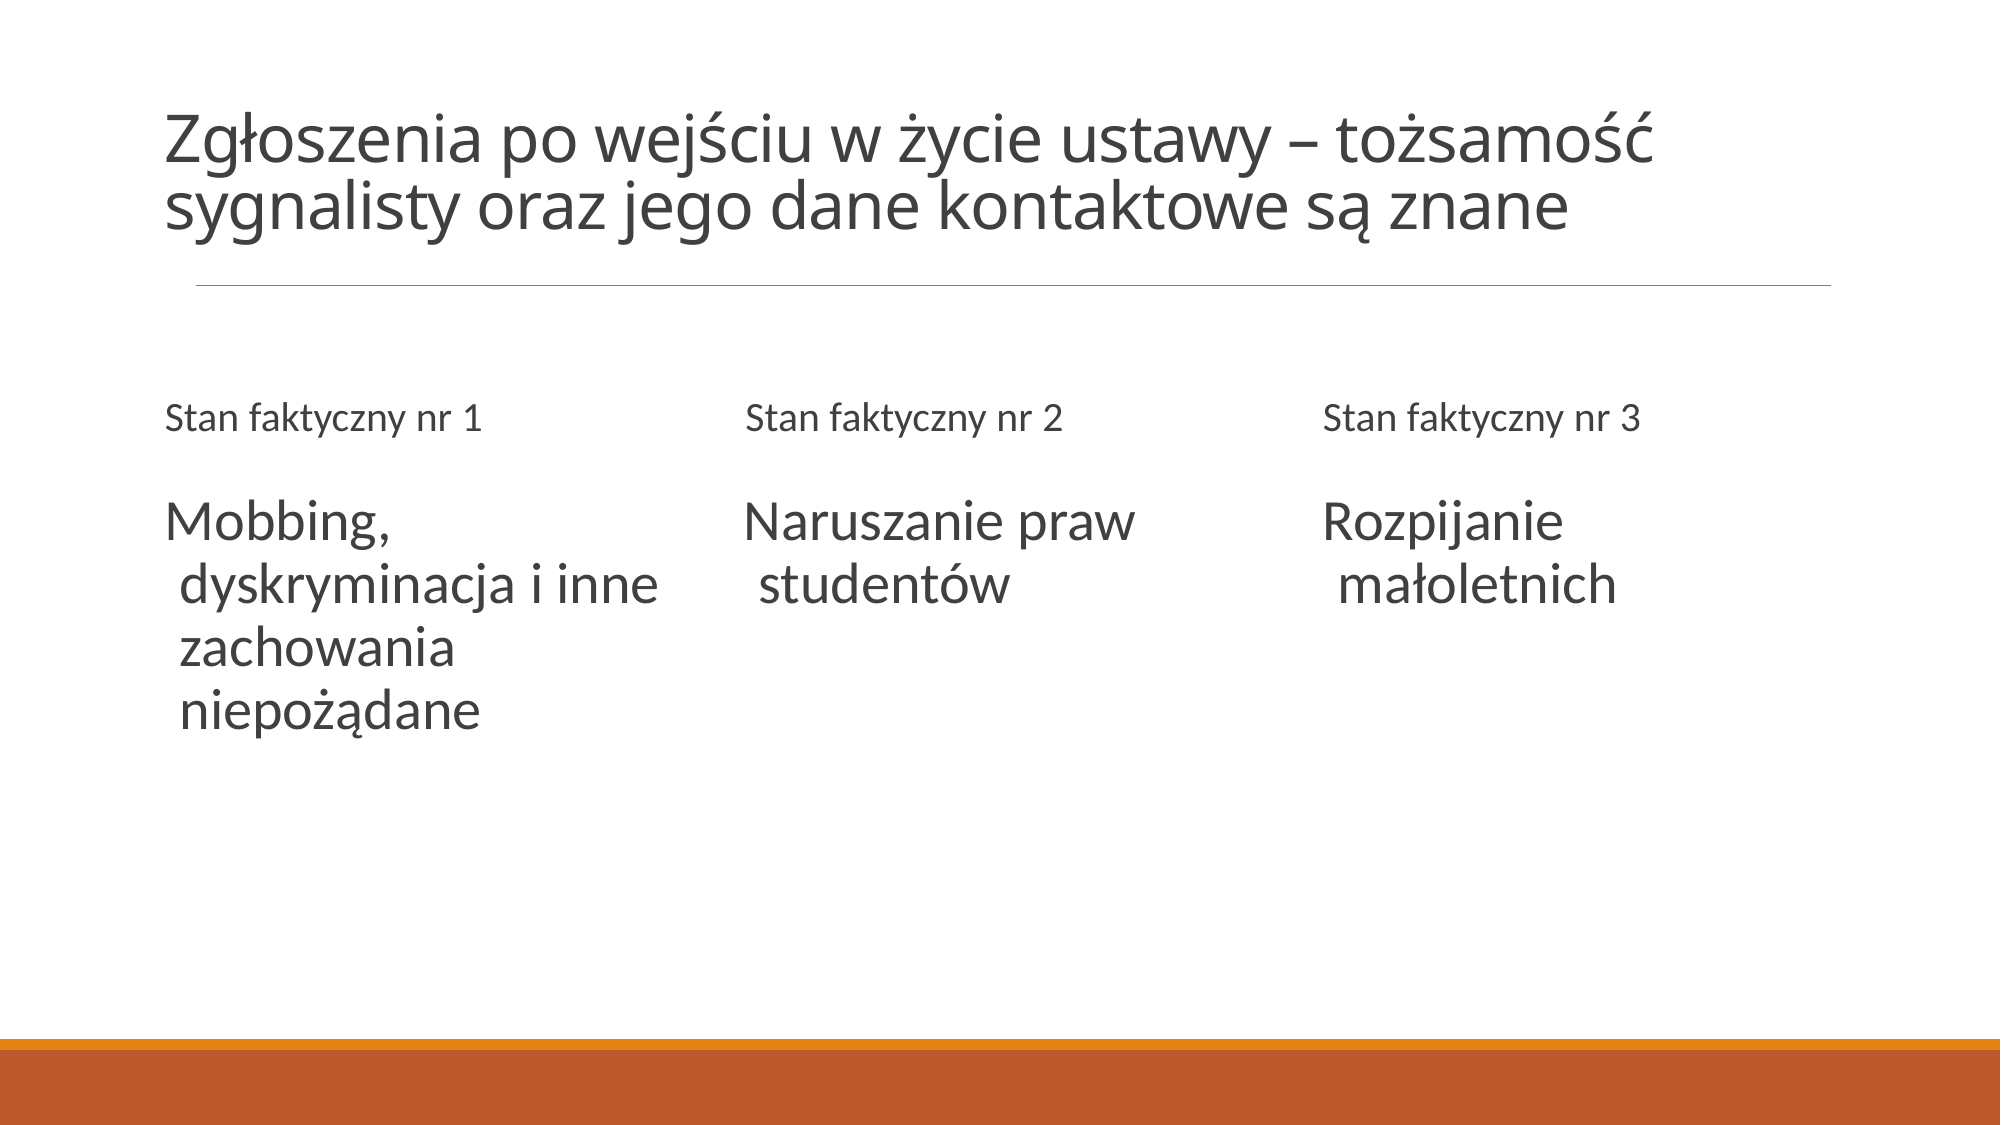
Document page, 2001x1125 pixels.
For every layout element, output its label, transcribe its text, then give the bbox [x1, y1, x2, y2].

list Naruszanie praw studentów [728, 482, 1271, 951]
list Rozpijanie małoletnich [1307, 482, 1851, 951]
list Mobbing, dyskryminacja i inne zachowania niepożądane [149, 483, 692, 951]
list Stan faktyczny nr 1 [149, 388, 692, 483]
list Stan faktyczny nr 3 [1307, 388, 1851, 482]
list Stan faktyczny nr 2 [730, 388, 1271, 482]
title Zgłoszenia po wejściu w życie ustawy – tożsamość sygnalisty oraz jego dane kontaktowe są znane [149, 99, 1851, 251]
